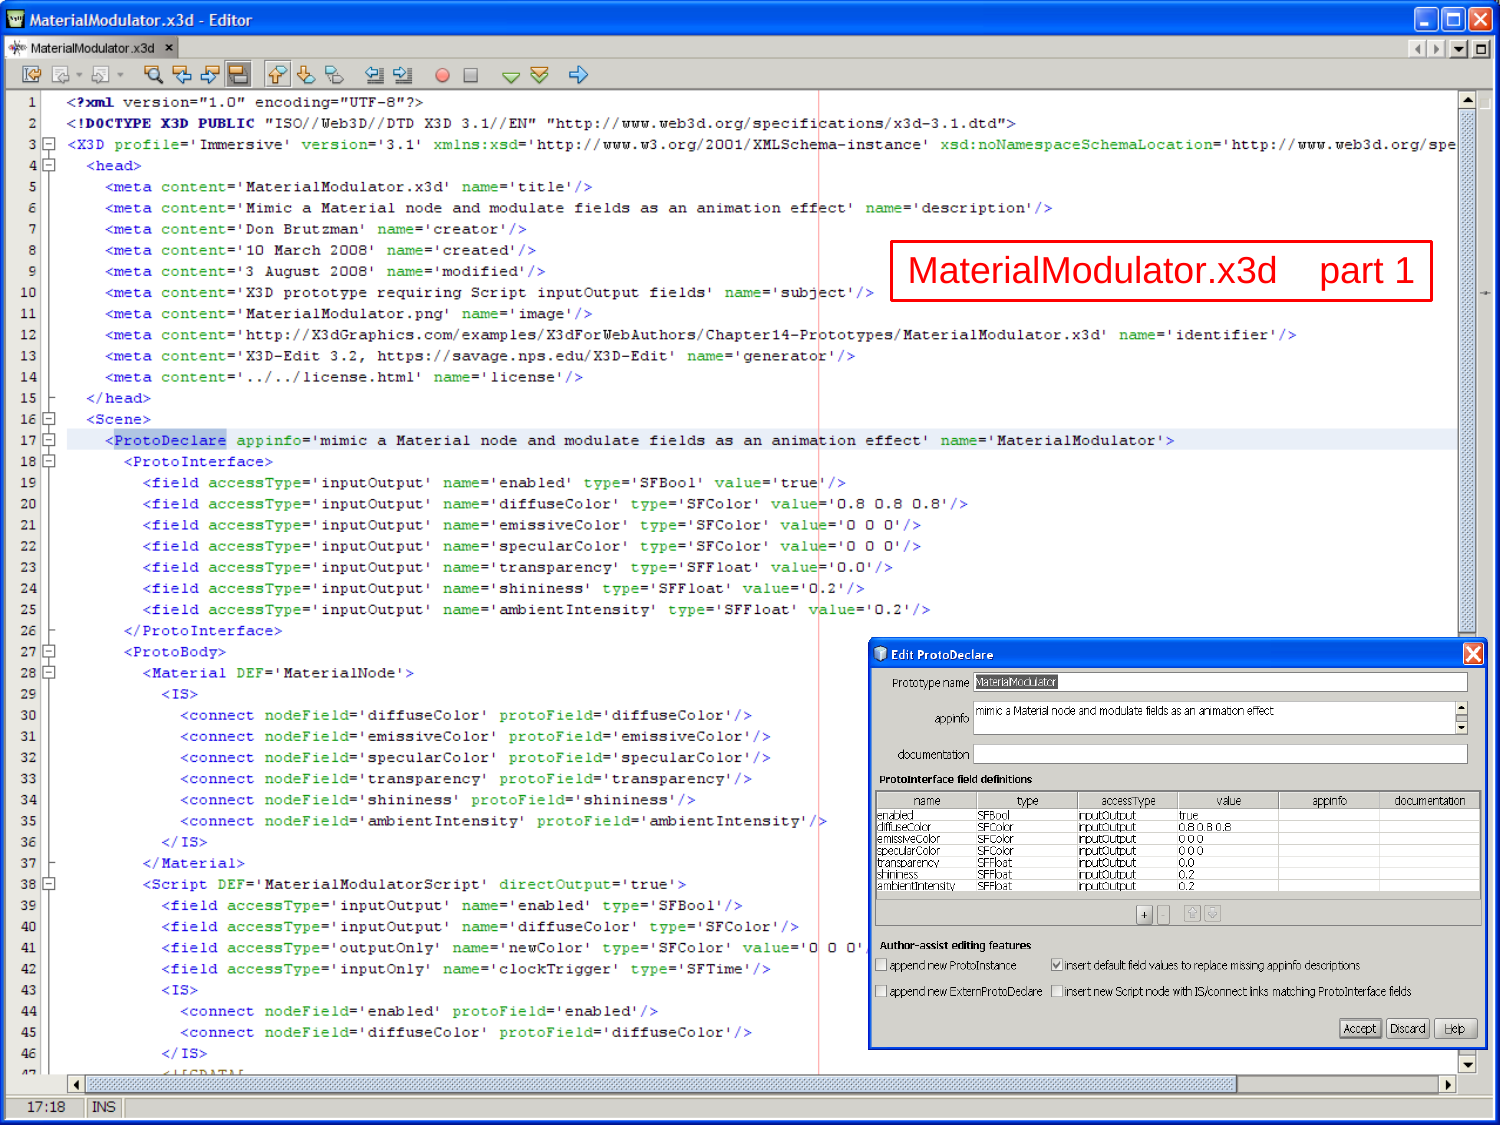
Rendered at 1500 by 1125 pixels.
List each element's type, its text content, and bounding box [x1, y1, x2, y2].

picture [0, 0, 1500, 1125]
text_box MaterialModulator.x3d part 1 [891, 241, 1432, 301]
